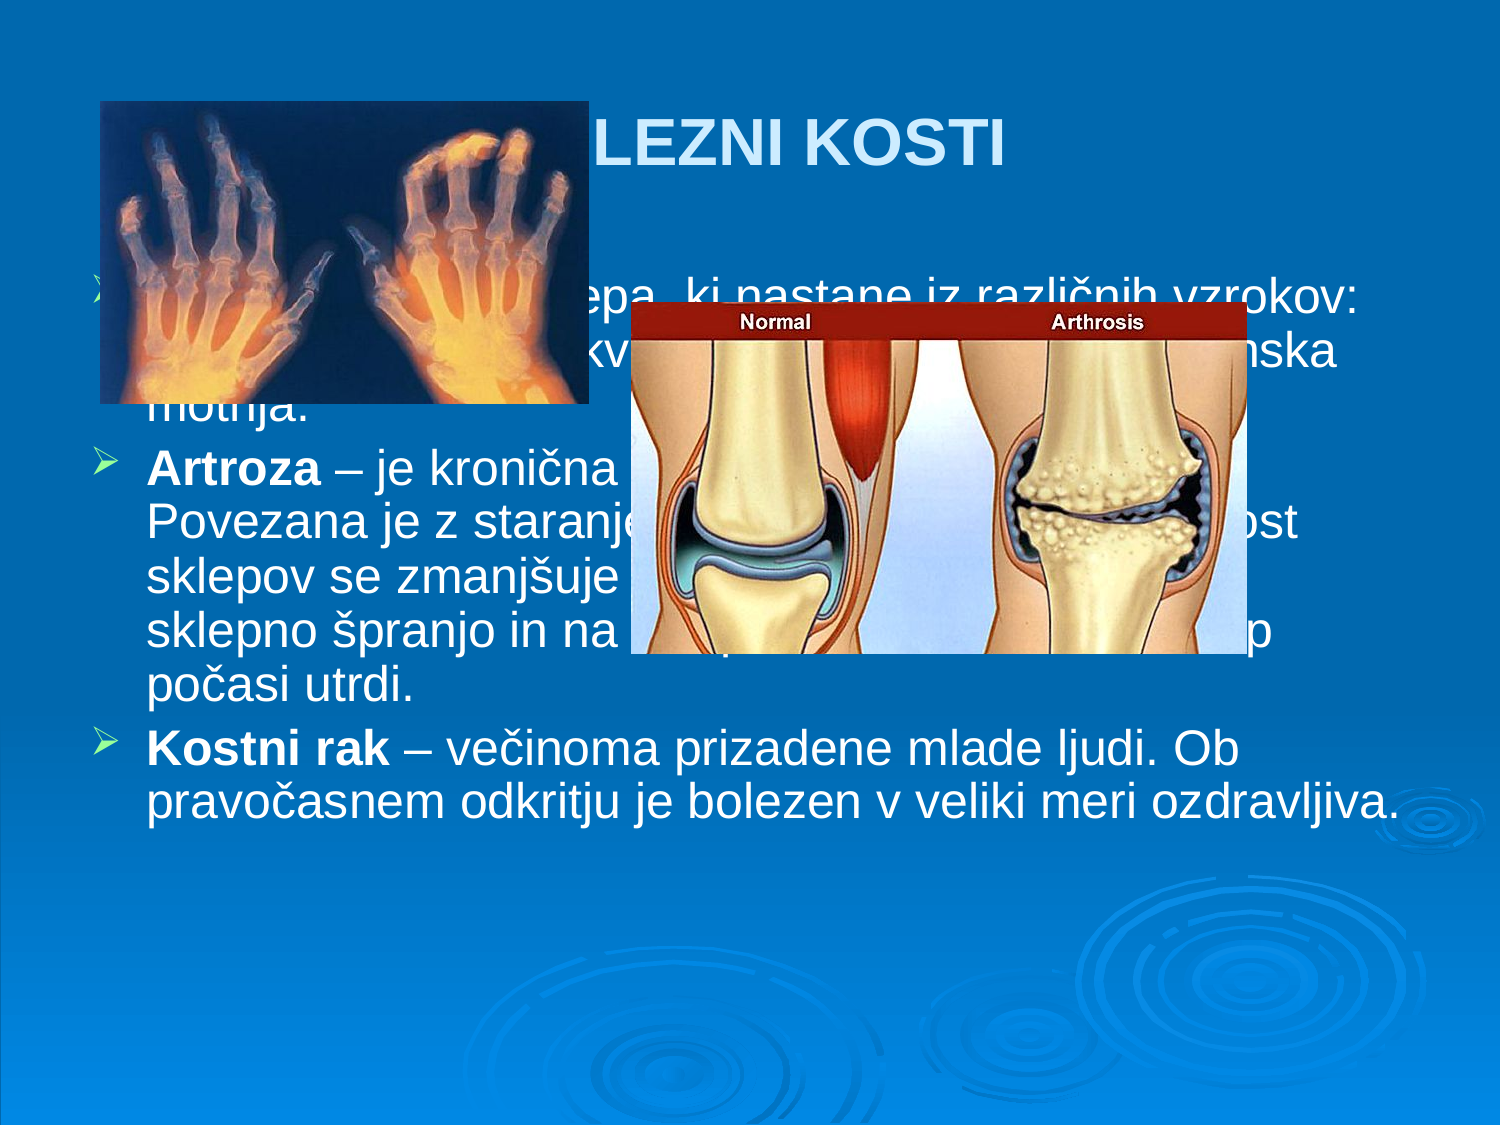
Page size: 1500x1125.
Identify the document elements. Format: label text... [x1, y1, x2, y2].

picture [100, 101, 589, 404]
list Artritis – vnetje sklepa, ki nastane iz različnih vzrokov: okužbe, genetske okvare, verjetno pa je avto imunska motnja. Artroza – je kronična ne vneta obraba sklepov. Povezana je z staranjem in drugimi vzroki. Gibljivost sklepov se zmanjšuje zaradi nalaganja apnenca v sklepno špranjo in na sklepni hrustanec, zato sklep počasi utrdi. Kostni rak – večinoma prizadene mlade ljudi. Ob pravočasnem odkritju je bolezen v veliki meri ozdravljiva. [75, 262, 1424, 1024]
title BOLEZNI KOSTI [75, 45, 1425, 233]
picture [631, 302, 1247, 654]
